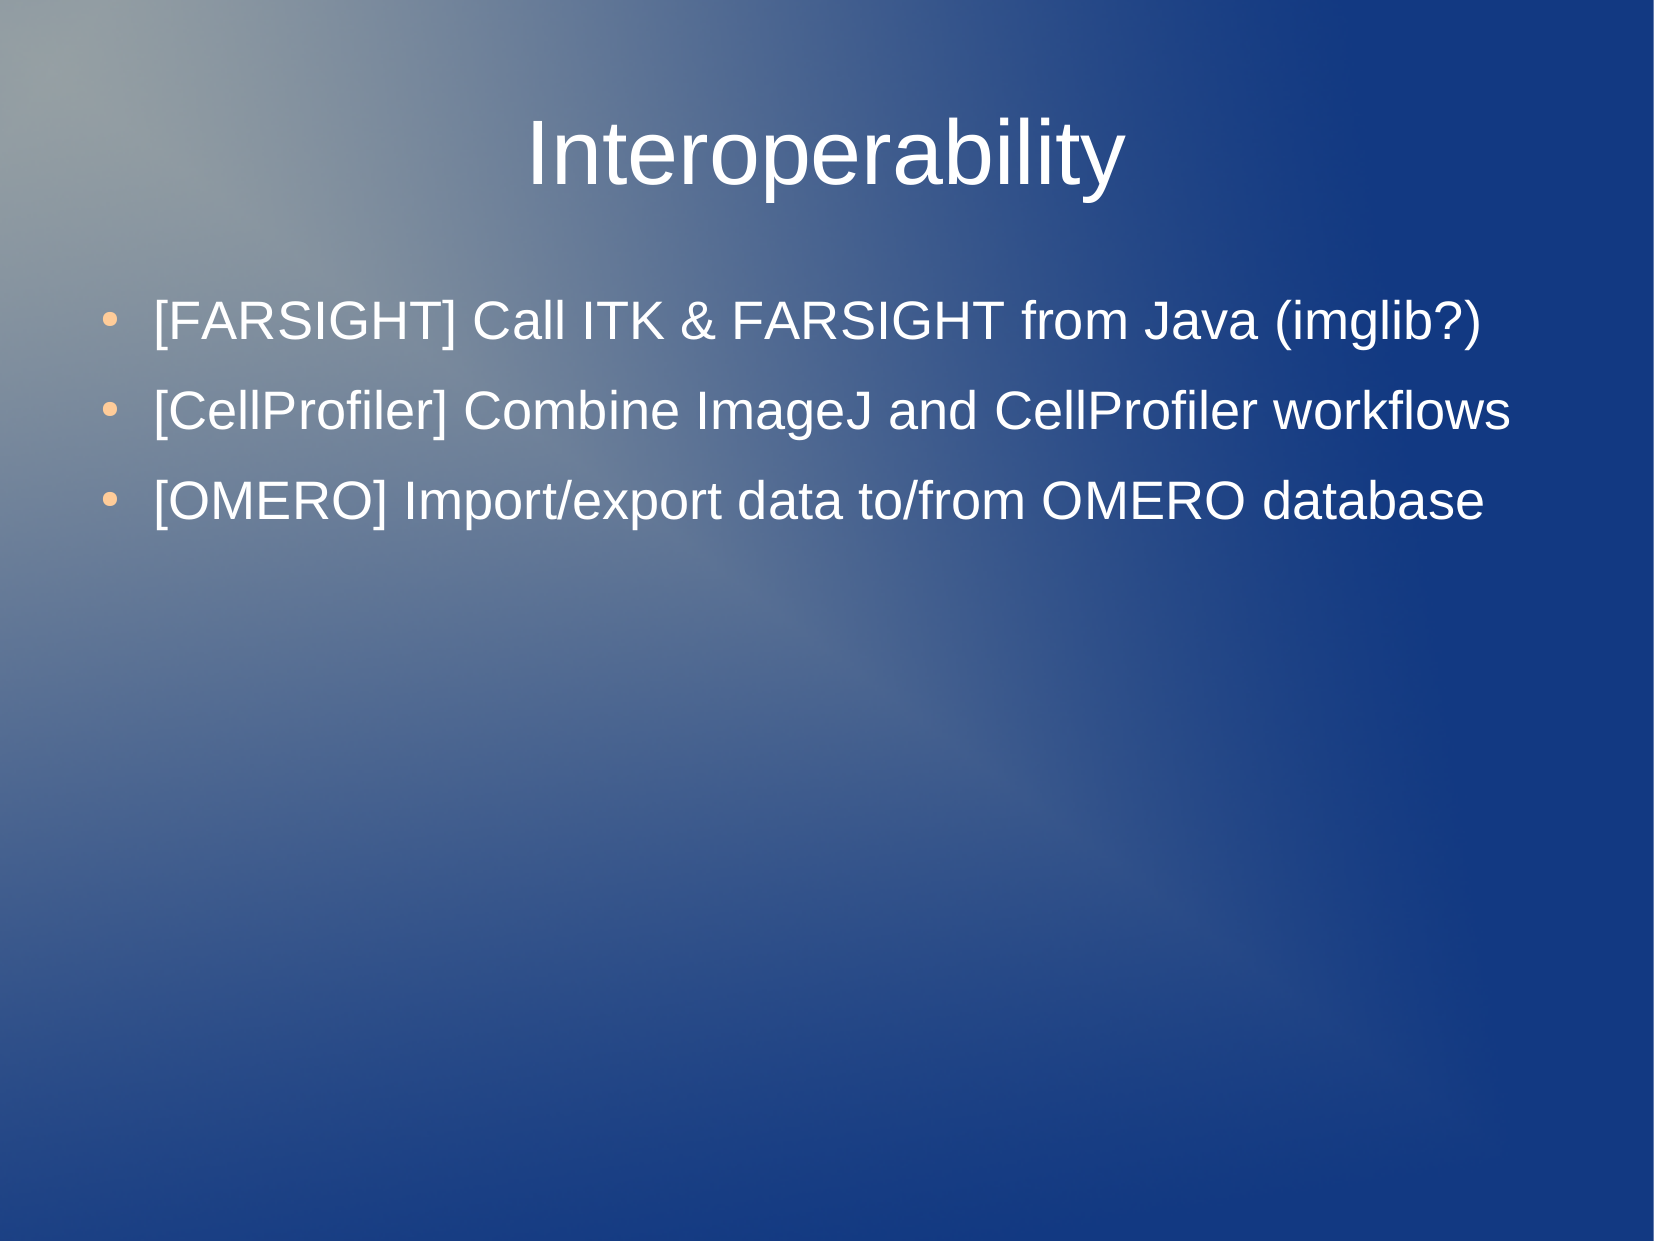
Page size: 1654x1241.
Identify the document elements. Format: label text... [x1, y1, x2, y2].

picture [0, 0, 1654, 1241]
list [FARSIGHT] Call ITK & FARSIGHT from Java (imglib?) [CellProfiler] Combine ImageJ and CellProfiler workflows [OMERO] Import/export data to/from OMERO database [82, 290, 1571, 1094]
title Interoperability [82, 56, 1571, 250]
